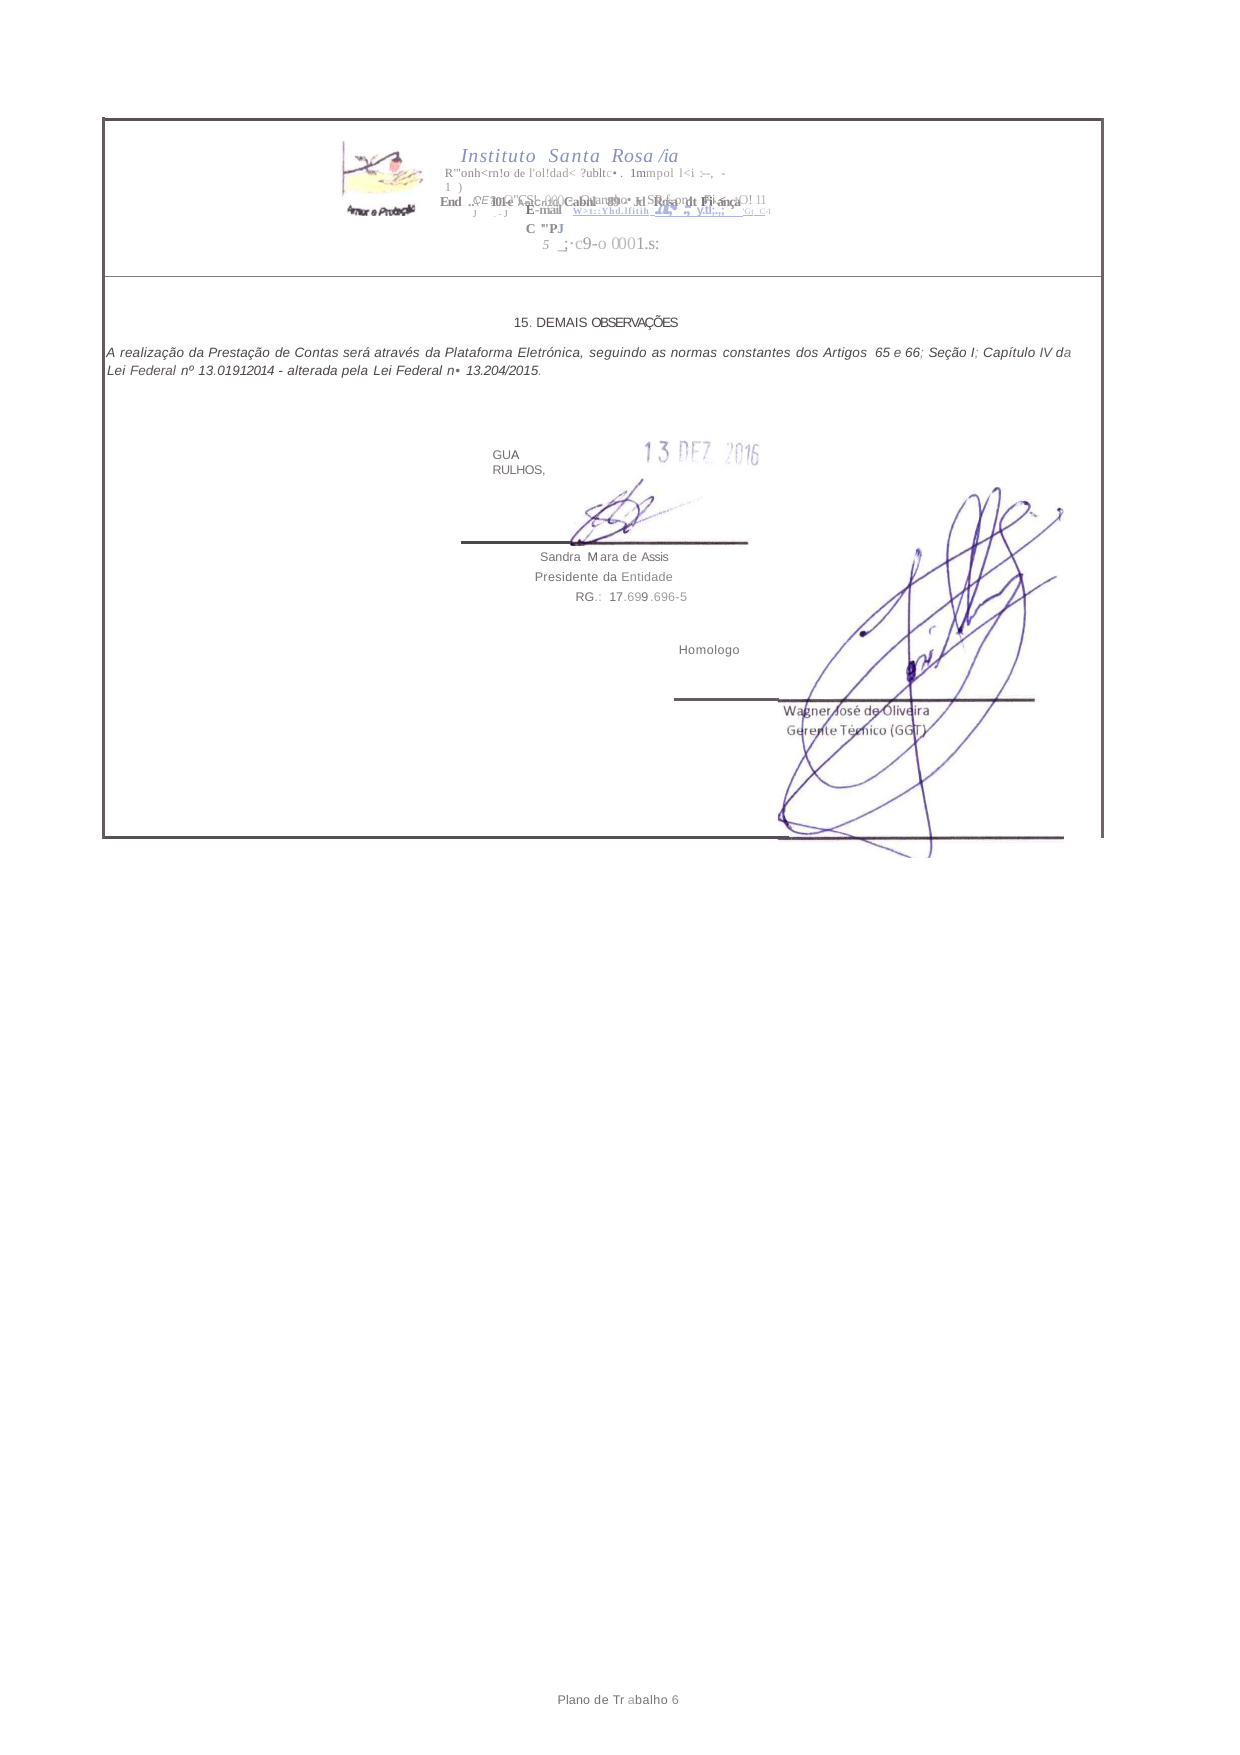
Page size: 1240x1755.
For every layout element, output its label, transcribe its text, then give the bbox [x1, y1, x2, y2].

text_box [570, 440, 760, 546]
text_box Sandra Mara de Assis Presidente da Entidade RG.: 17.699.696-5 [532, 544, 689, 601]
text_box 15.DEMAIS OBSERVAÇÕES A realização da Prestação de Contas será através da Plataforma Eletrónica, seguindo as normas constantes dos Artigos 65 e 66; Seção I; Capítulo IV da Lei Federal nº 13.01912014 - alterada pela Lei Federal n• 13.204/2015. [104, 313, 1087, 380]
text_box Homologo [676, 642, 743, 660]
text_box [340, 140, 424, 216]
text_box CE? O"CS! .()()() - Ouarutho• - SP.f on• Fi.< tO!11 J .-J [470, 191, 803, 209]
text_box [778, 488, 1064, 858]
text_box Instituto Santa Rosa /ia R"'onh<rn!o de l'ol!dad< ?ubltc•. 1mmpol l<i :--,-1 ) End ..\' 101-e AntCn10 Cabnl 89 - Jd Rosa dt Fi·ança [438, 142, 745, 196]
text_box Plano de Tr abalho 6 [555, 1692, 680, 1709]
text_box E-mail W>t::Yhd.lfitih ..ai.;• :; y.tl;.,; 'Gt C-1 C'"PJ 5 _;·c9-o 0001.s: [523, 200, 795, 236]
text_box GUA RULHOS, [490, 446, 576, 464]
